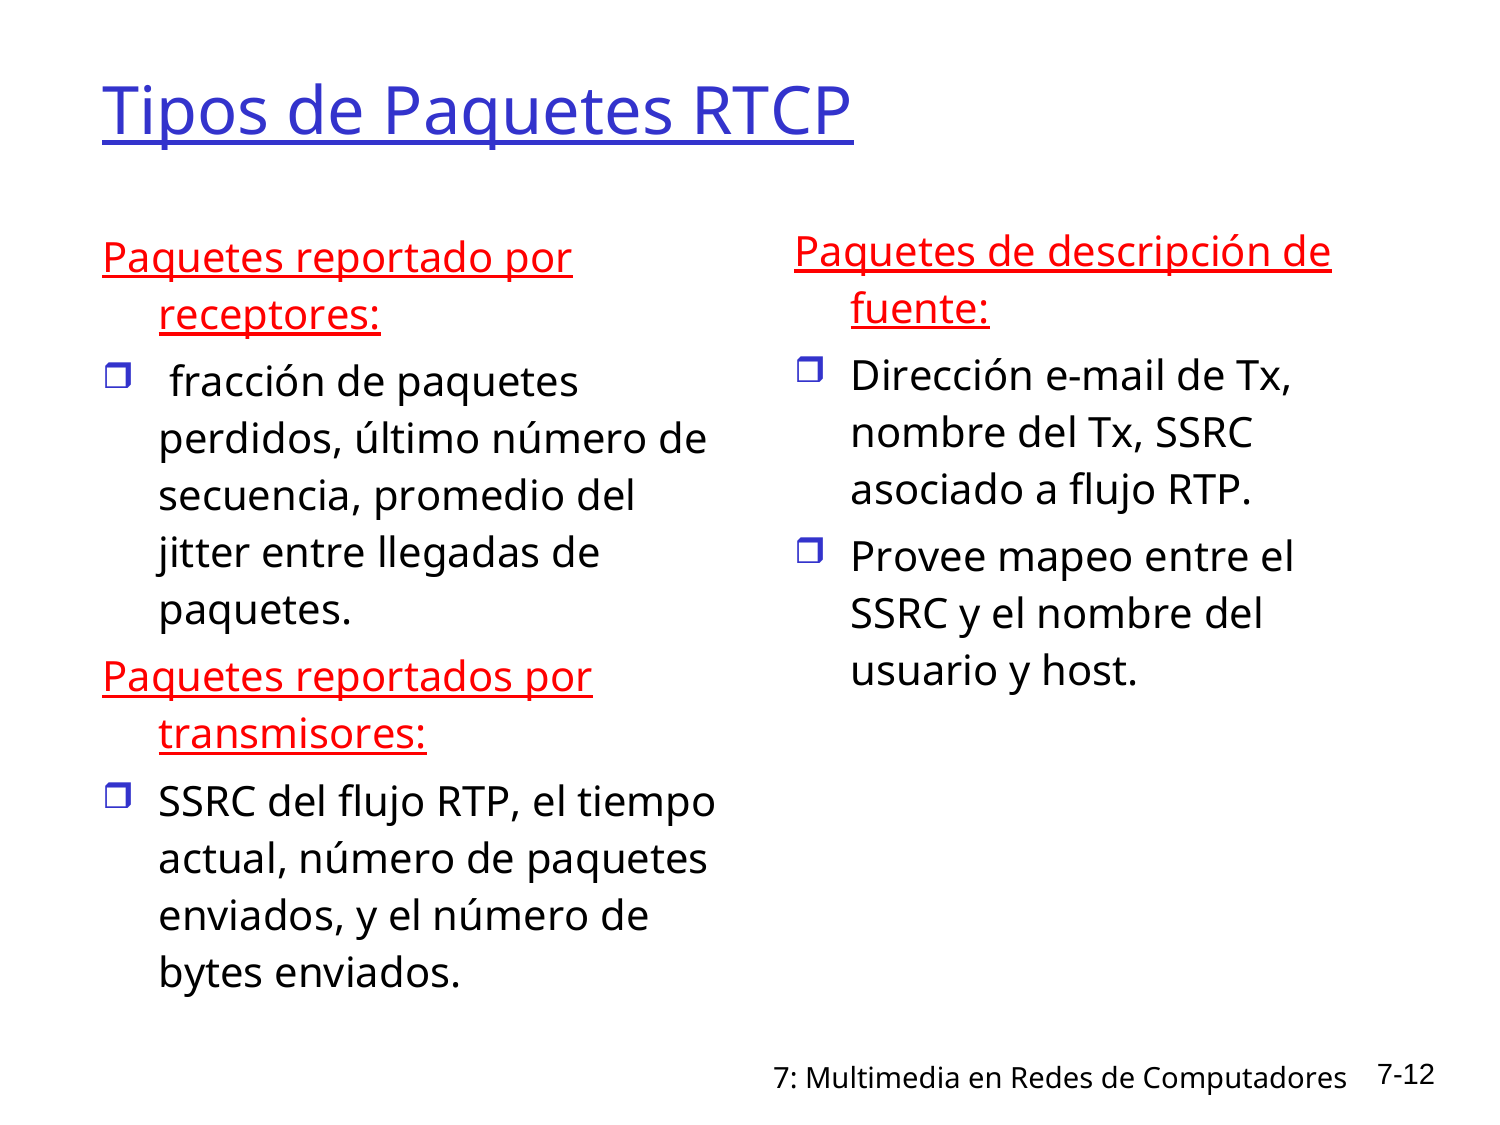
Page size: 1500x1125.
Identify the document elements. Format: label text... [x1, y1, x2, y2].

title Tipos de Paquetes RTCP [87, 37, 1363, 181]
list Paquetes de descripción de fuente: Dirección e-mail de Tx, nombre del Tx, SSRC asociado a flujo RTP. Provee mapeo entre el SSRC y el nombre del usuario y host. [779, 213, 1405, 1019]
list Paquetes reportado por receptores: fracción de paquetes perdidos, último número de secuencia, promedio del jitter entre llegadas de paquetes. Paquetes reportados por transmisores: SSRC del flujo RTP, el tiempo actual, número de paquetes enviados, y el número de bytes enviados. [87, 219, 745, 1026]
